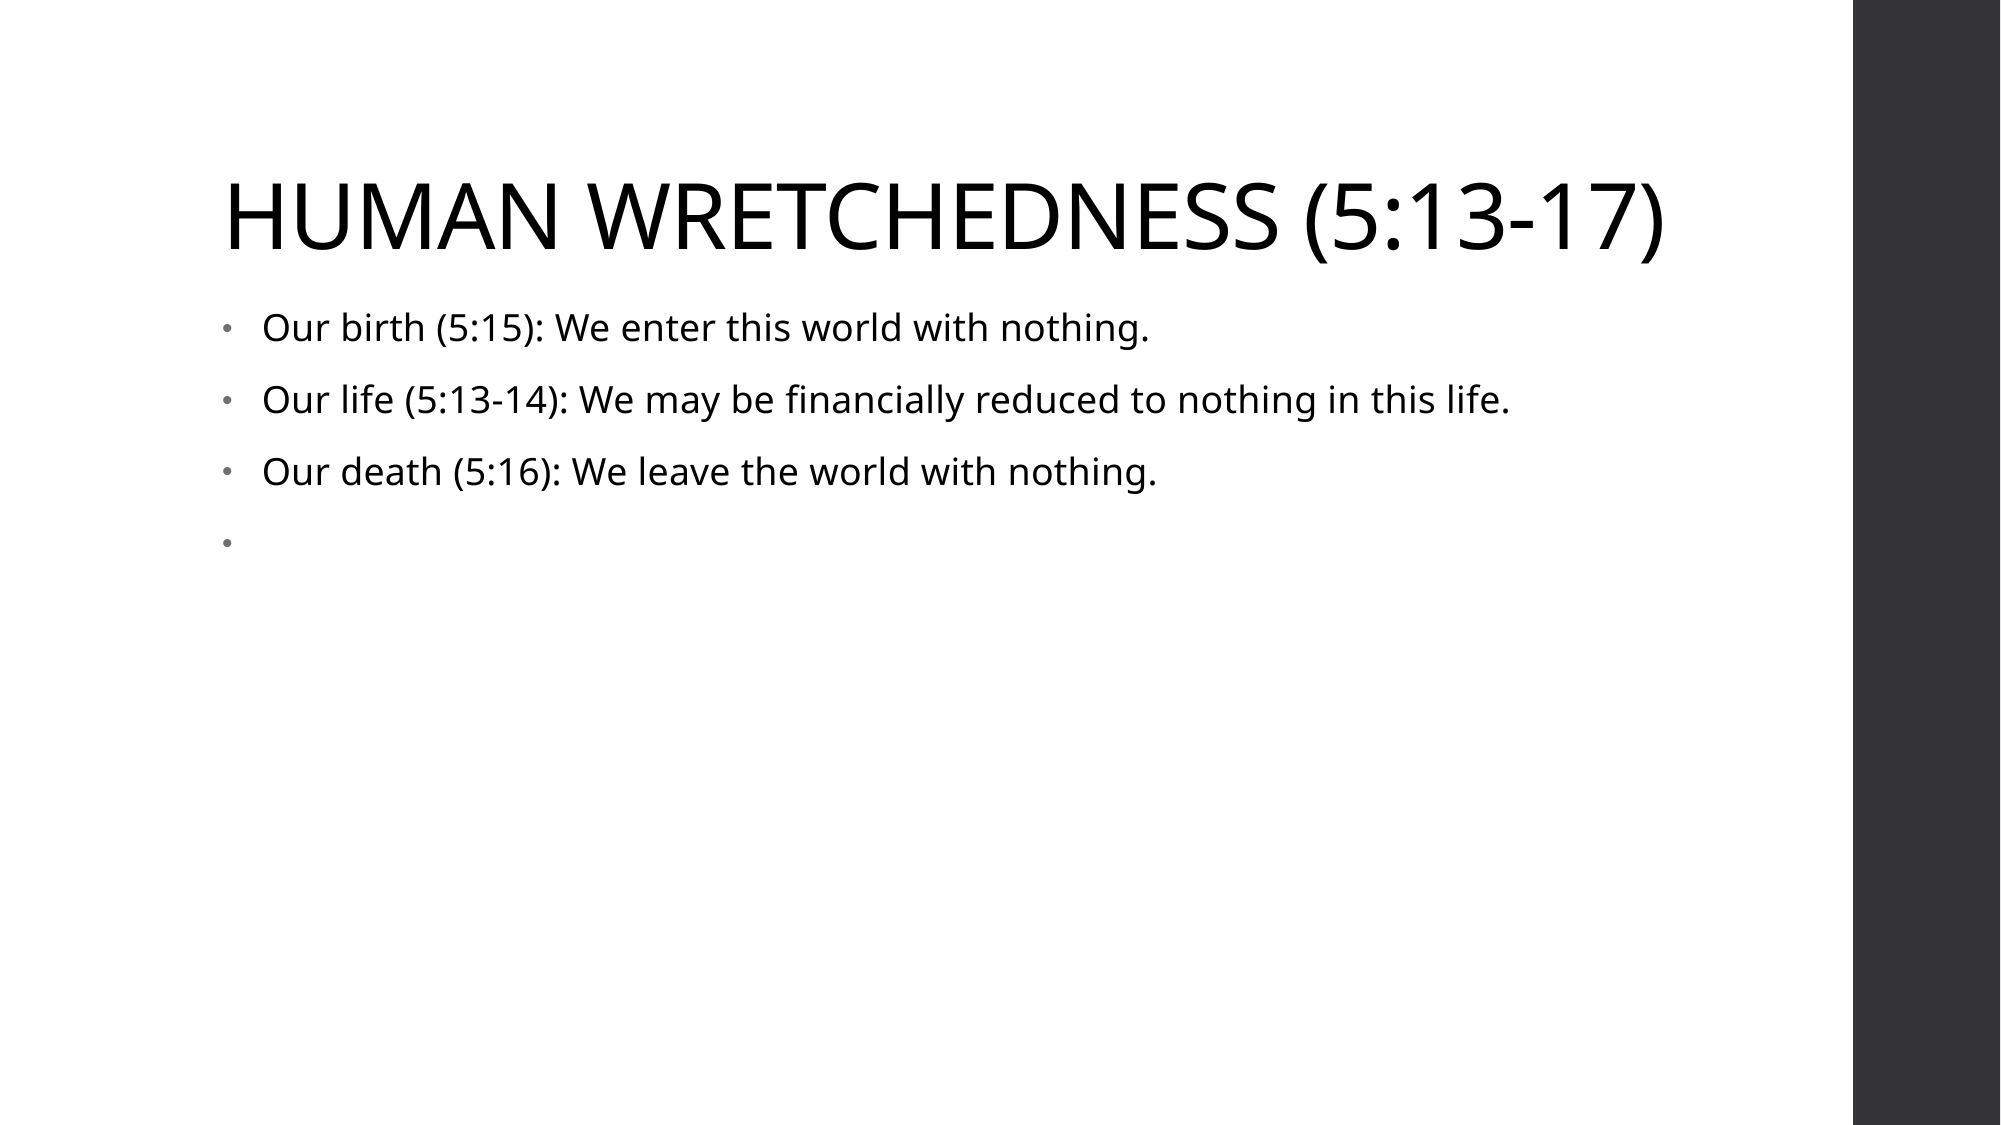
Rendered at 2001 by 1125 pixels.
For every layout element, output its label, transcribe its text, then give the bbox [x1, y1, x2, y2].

title HUMAN WRETCHEDNESS (5:13-17) [206, 60, 1797, 278]
list Our birth (5:15): We enter this world with nothing. Our life (5:13-14): We may be financially reduced to nothing in this life. Our death (5:16): We leave the world with nothing. [206, 299, 1617, 1014]
